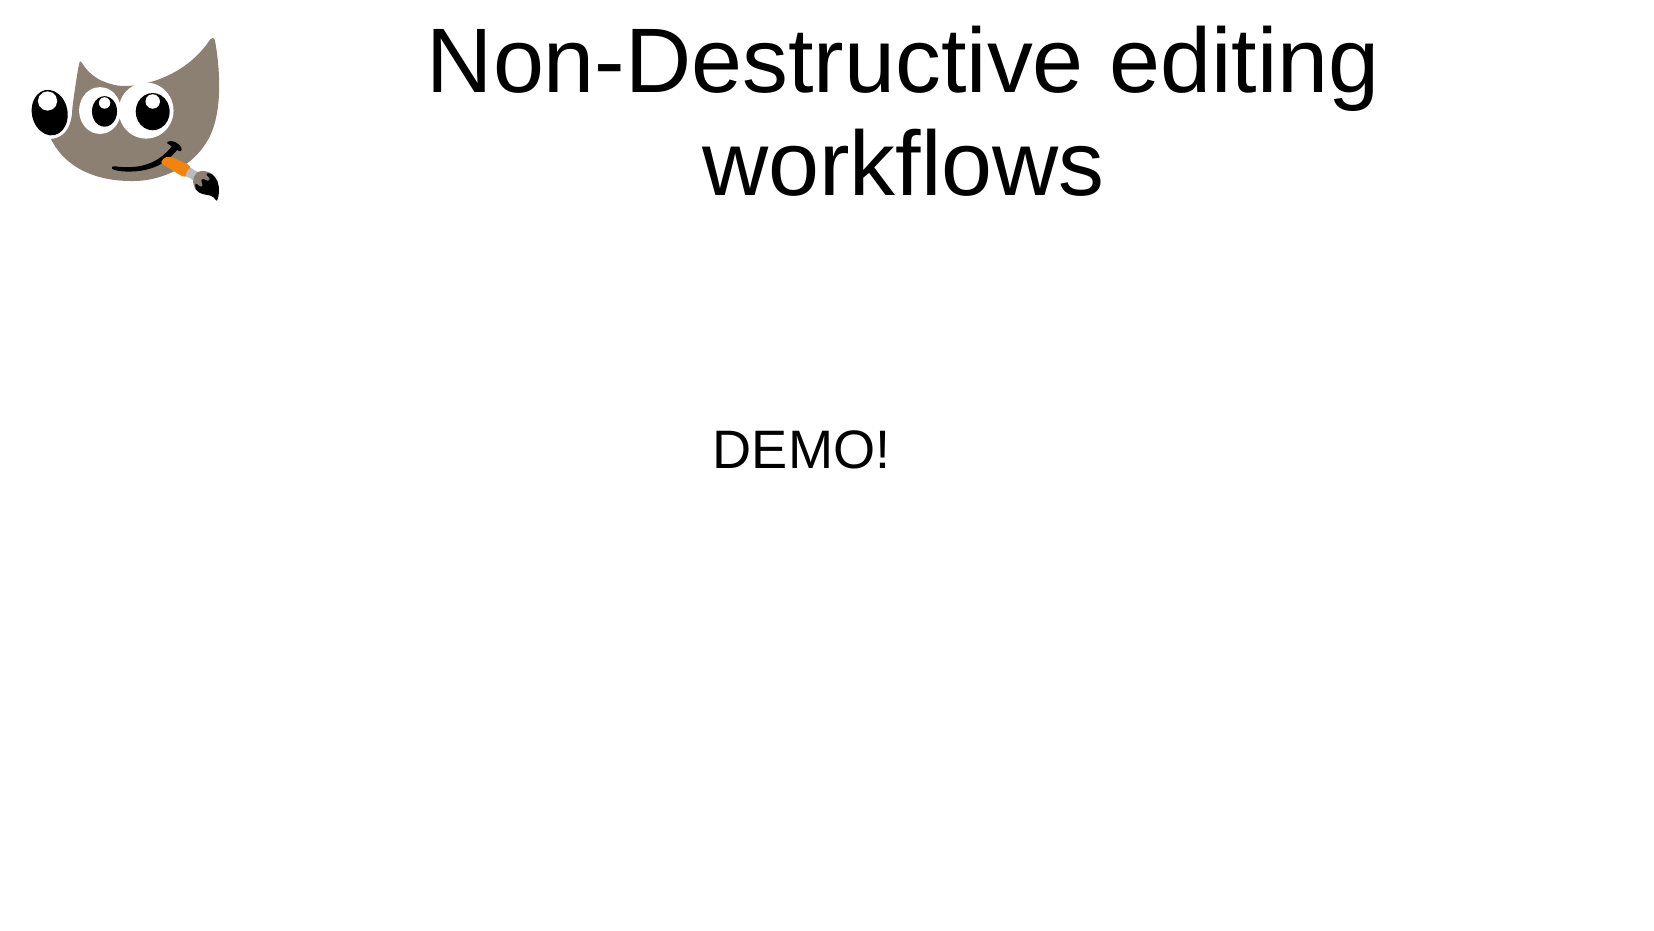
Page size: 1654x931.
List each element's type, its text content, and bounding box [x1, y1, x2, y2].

title Non-Destructive editing workflows [232, 9, 1576, 216]
